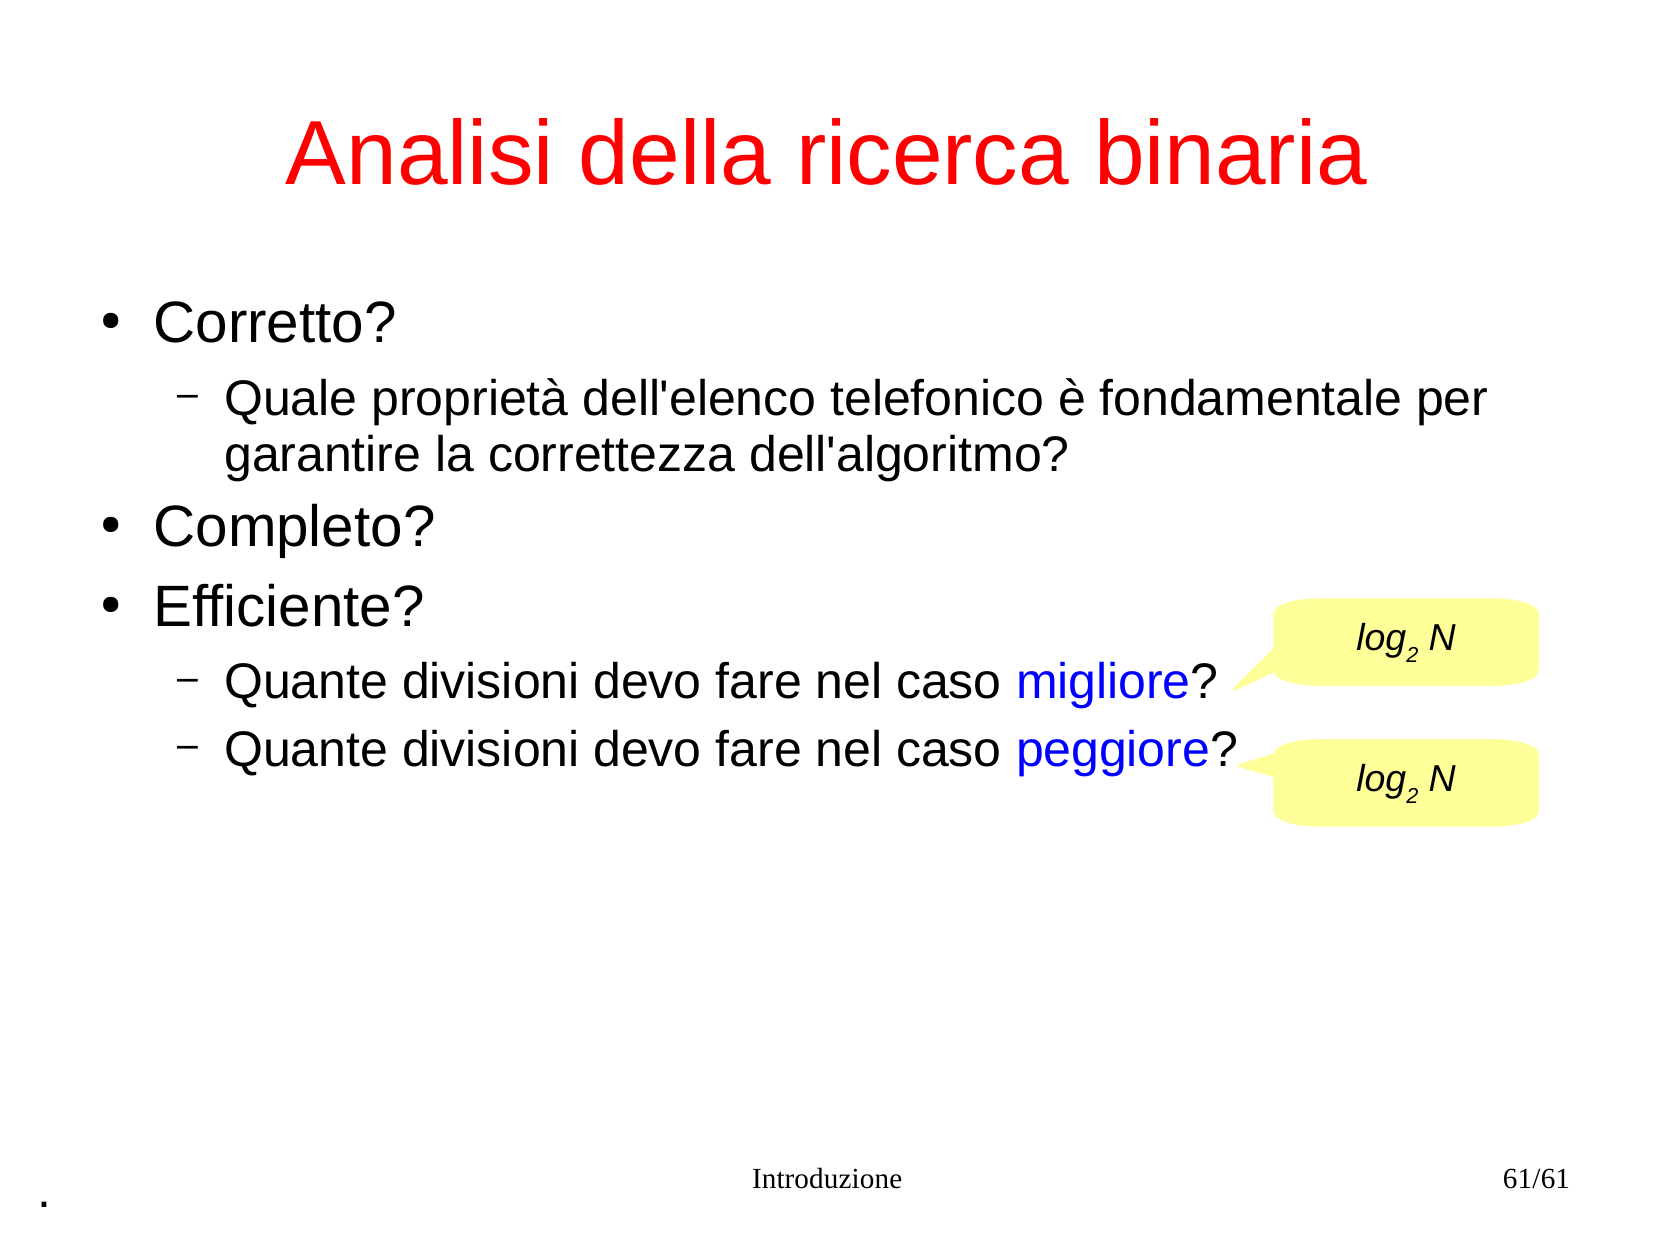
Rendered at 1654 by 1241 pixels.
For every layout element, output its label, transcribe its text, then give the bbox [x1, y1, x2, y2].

list Corretto? Quale proprietà dell'elenco telefonico è fondamentale per garantire la correttezza dell'algoritmo? Completo? Efficiente? Quante divisioni devo fare nel caso migliore? Quante divisioni devo fare nel caso peggiore? [82, 290, 1571, 1126]
text_box log2 N [1234, 599, 1538, 690]
text_box log2 N [1239, 740, 1538, 826]
title Analisi della ricerca binaria [82, 49, 1571, 257]
text_box . [37, 1162, 52, 1219]
